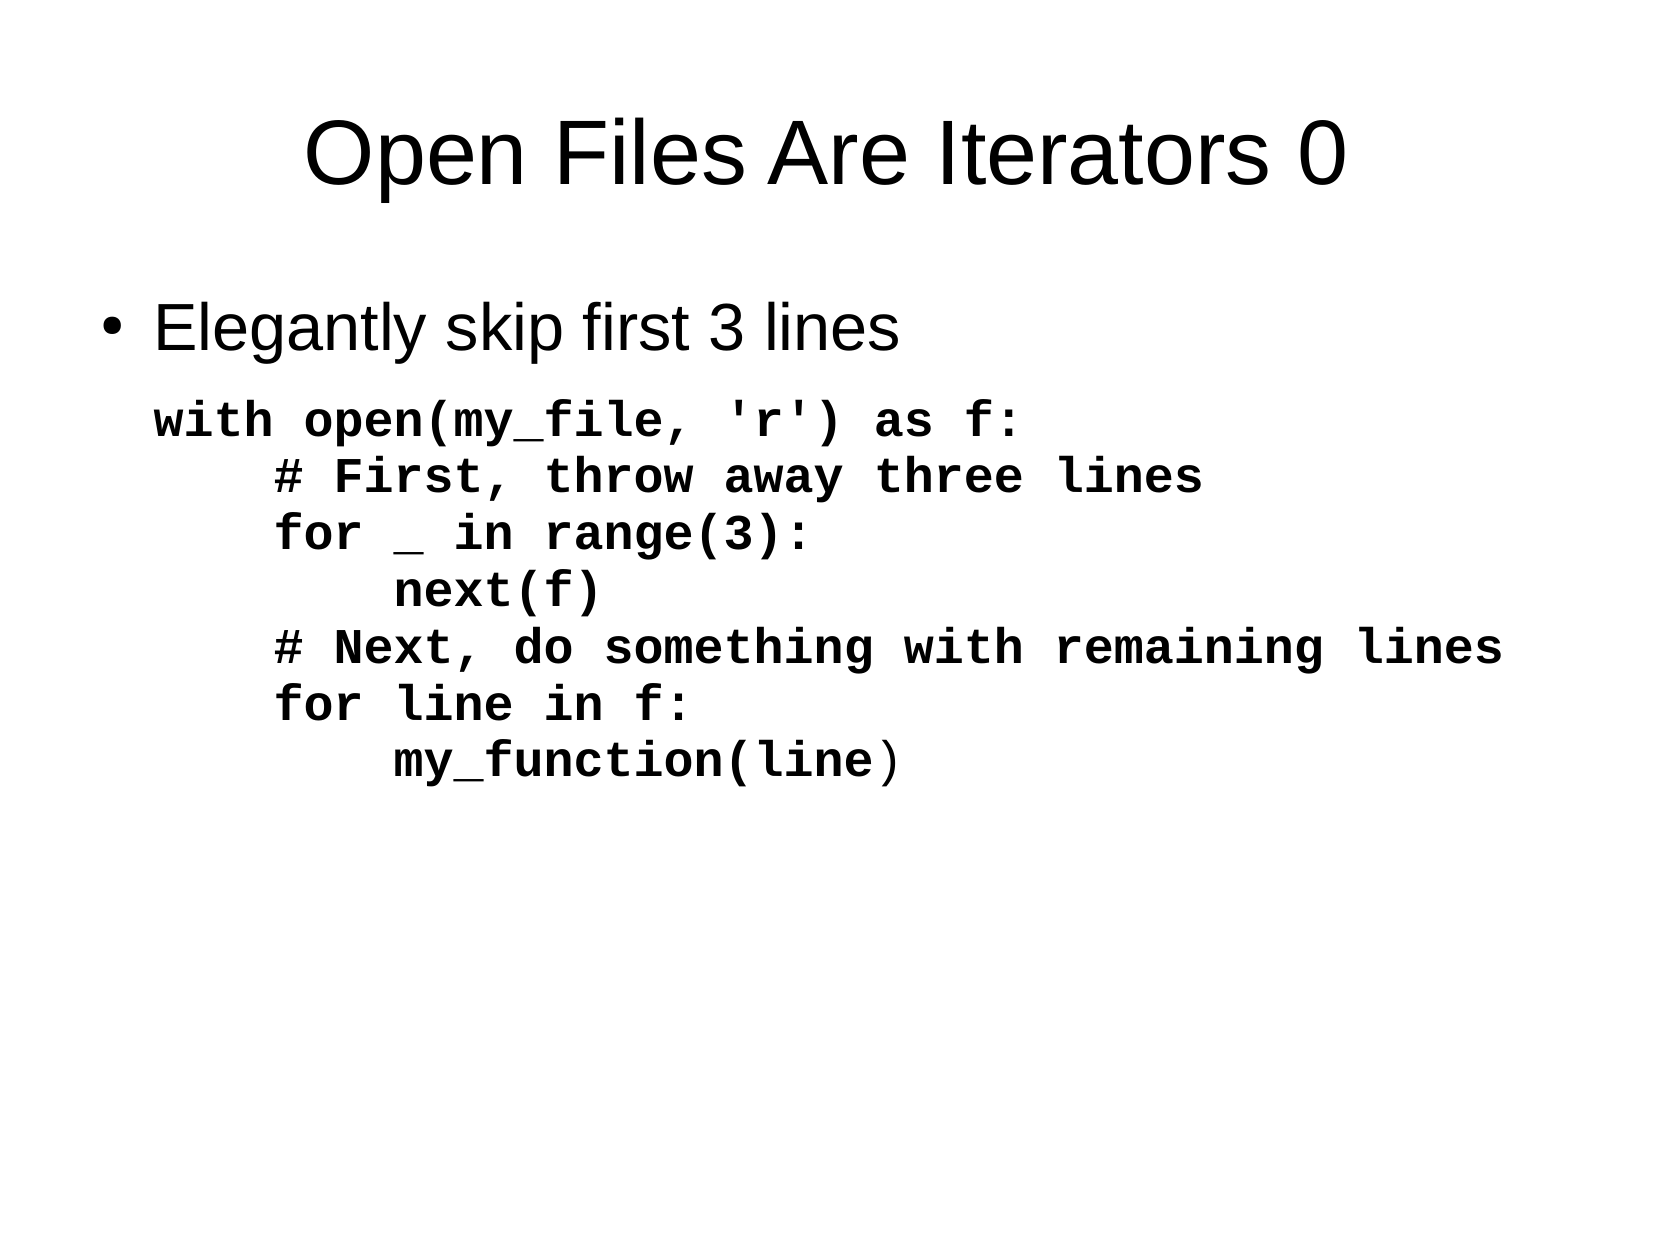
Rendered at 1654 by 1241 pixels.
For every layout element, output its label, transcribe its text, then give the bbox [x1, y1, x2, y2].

list Elegantly skip first 3 lines with open(my_file, 'r') as f: # First, throw away three lines for _ in range(3): next(f) # Next, do something with remaining lines for line in f: my_function(line) [82, 290, 1571, 1010]
title Open Files Are Iterators 0 [82, 49, 1571, 257]
